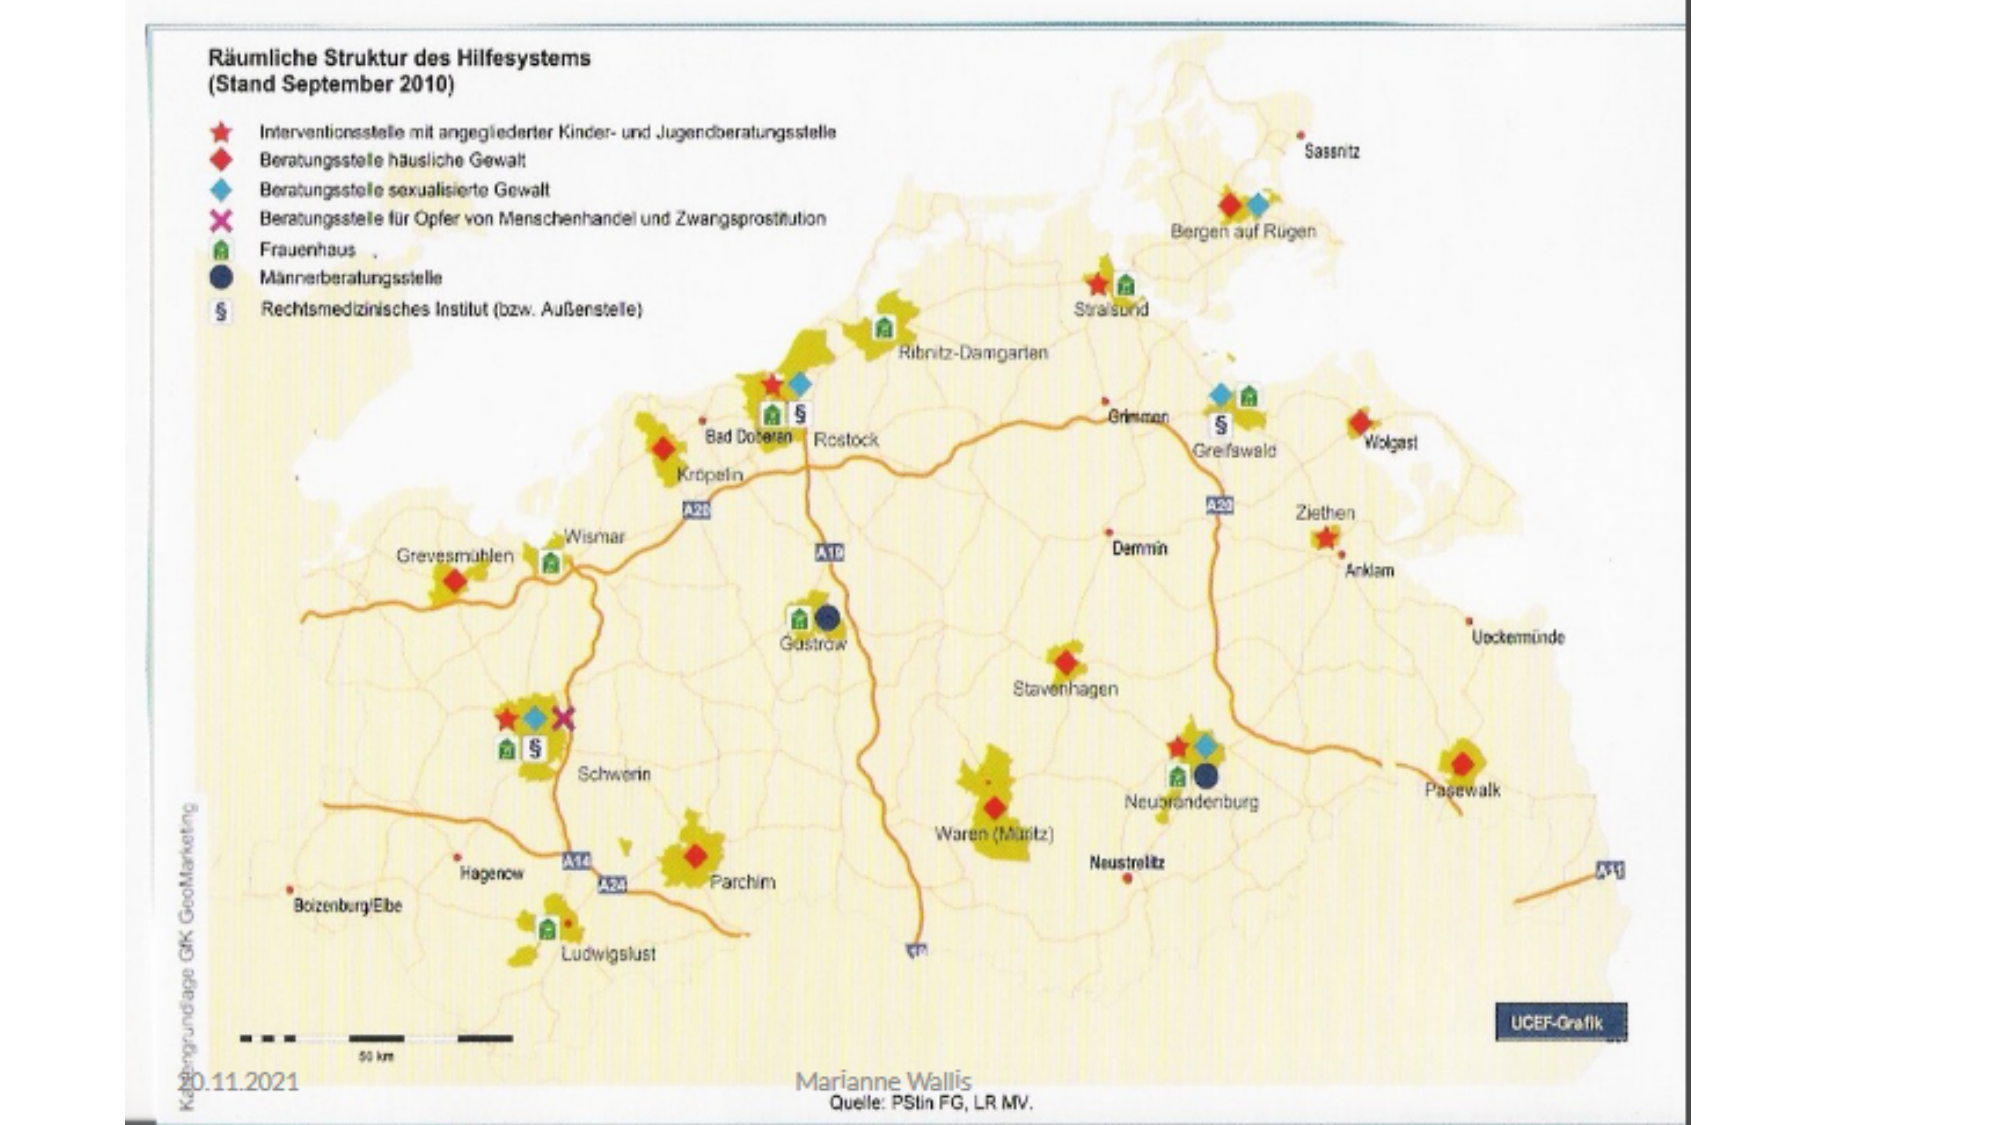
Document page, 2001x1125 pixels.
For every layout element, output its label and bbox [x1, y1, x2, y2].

picture [125, 0, 1691, 1125]
